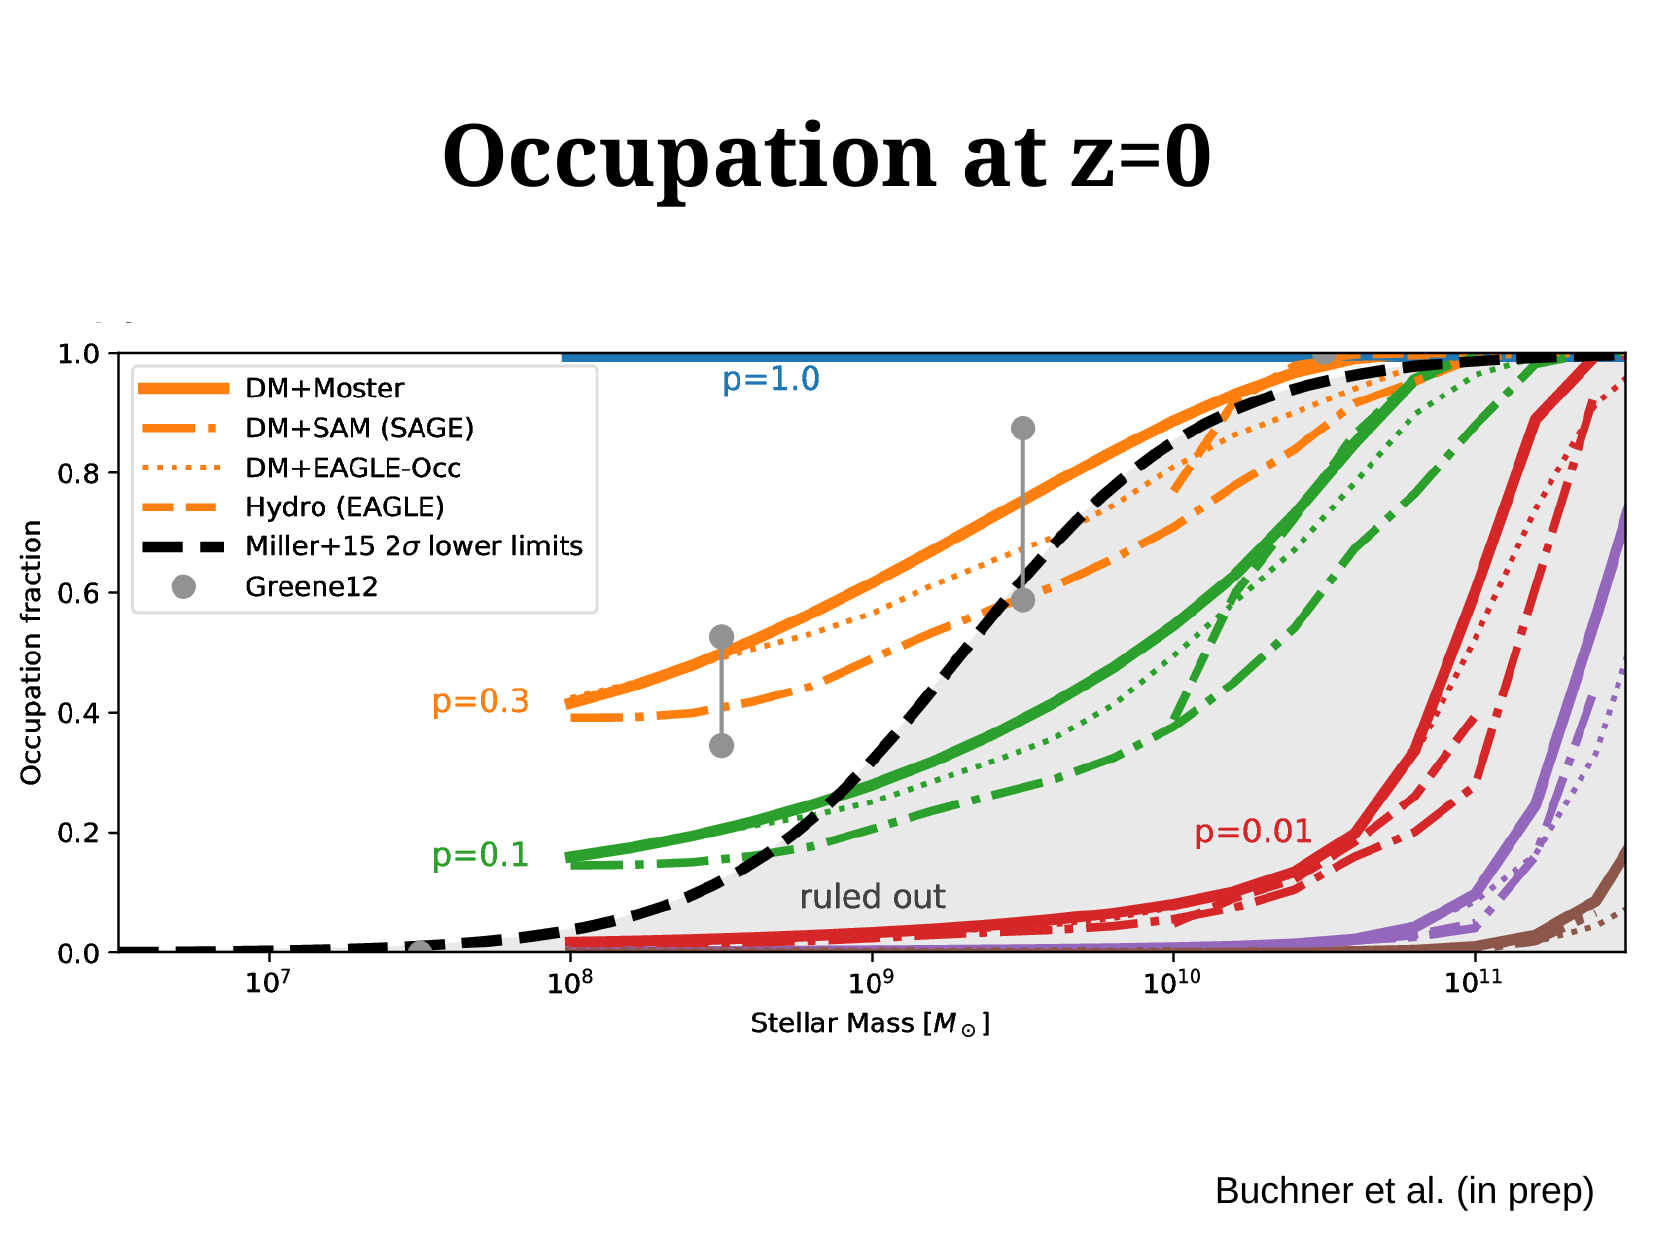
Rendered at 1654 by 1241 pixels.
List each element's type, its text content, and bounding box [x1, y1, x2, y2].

picture [0, 299, 1654, 1083]
text_box Buchner et al. (in prep) [1200, 1162, 1613, 1220]
title Occupation at z=0 [82, 49, 1571, 257]
